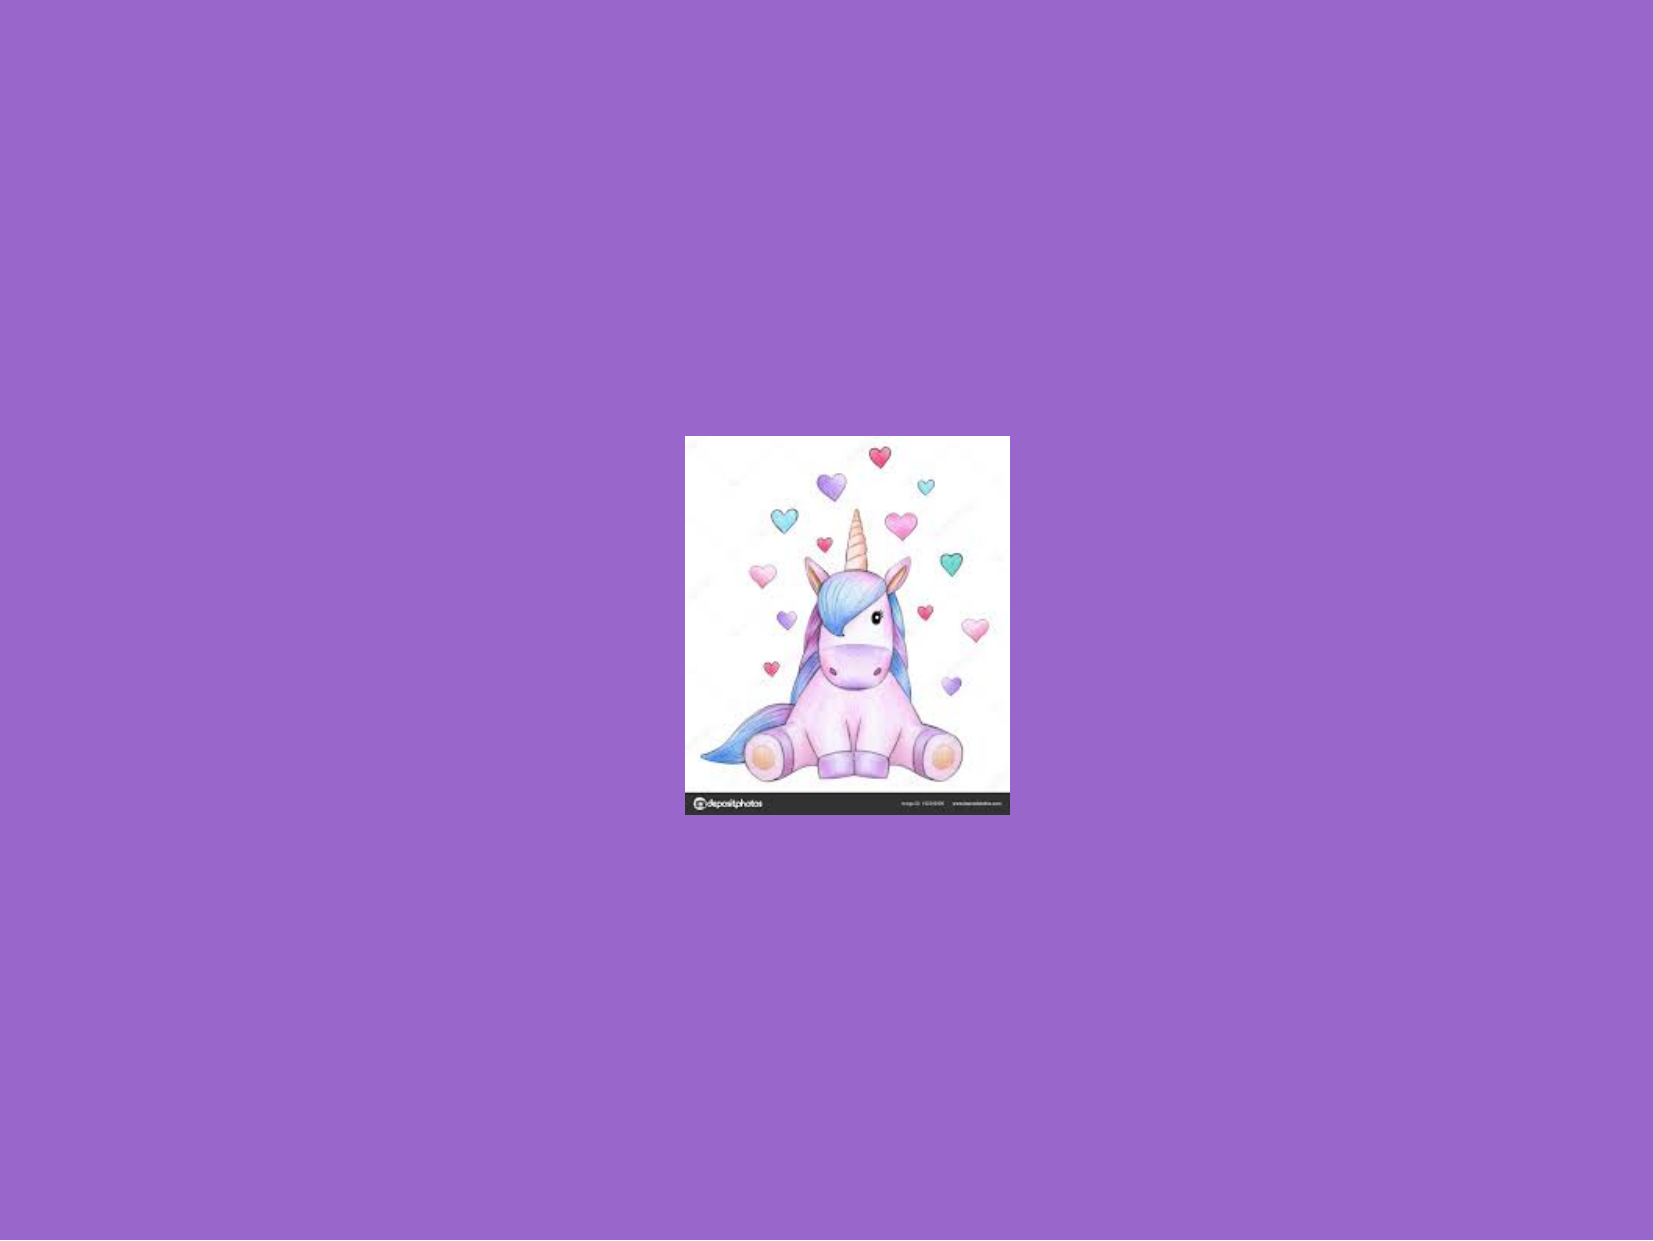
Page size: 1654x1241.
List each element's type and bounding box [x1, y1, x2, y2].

picture [685, 436, 1010, 815]
